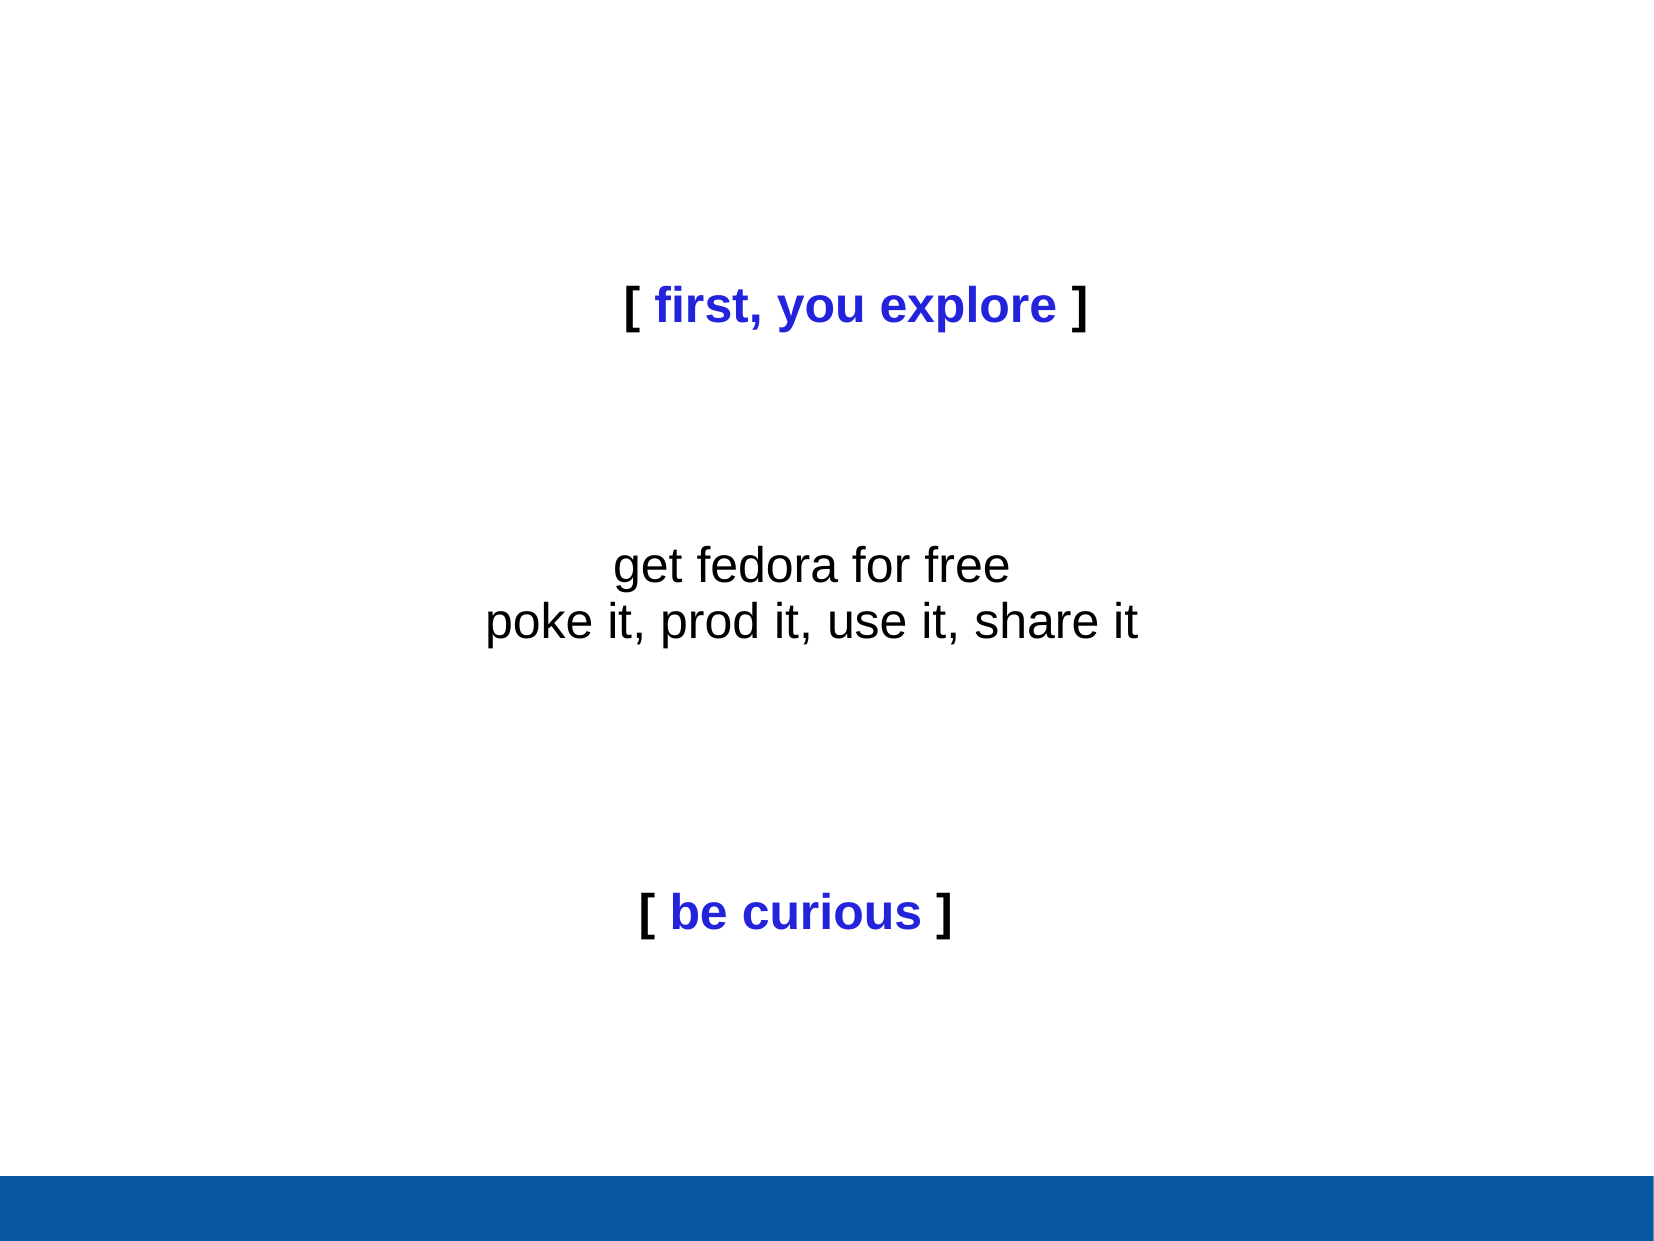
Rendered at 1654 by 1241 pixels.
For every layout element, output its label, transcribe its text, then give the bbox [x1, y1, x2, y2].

picture [0, 1176, 1654, 1241]
text_box [ first, you explore ] [623, 277, 1089, 334]
text_box [ be curious ] [638, 883, 990, 959]
text_box get fedora for free poke it, prod it, use it, share it [485, 537, 1242, 754]
